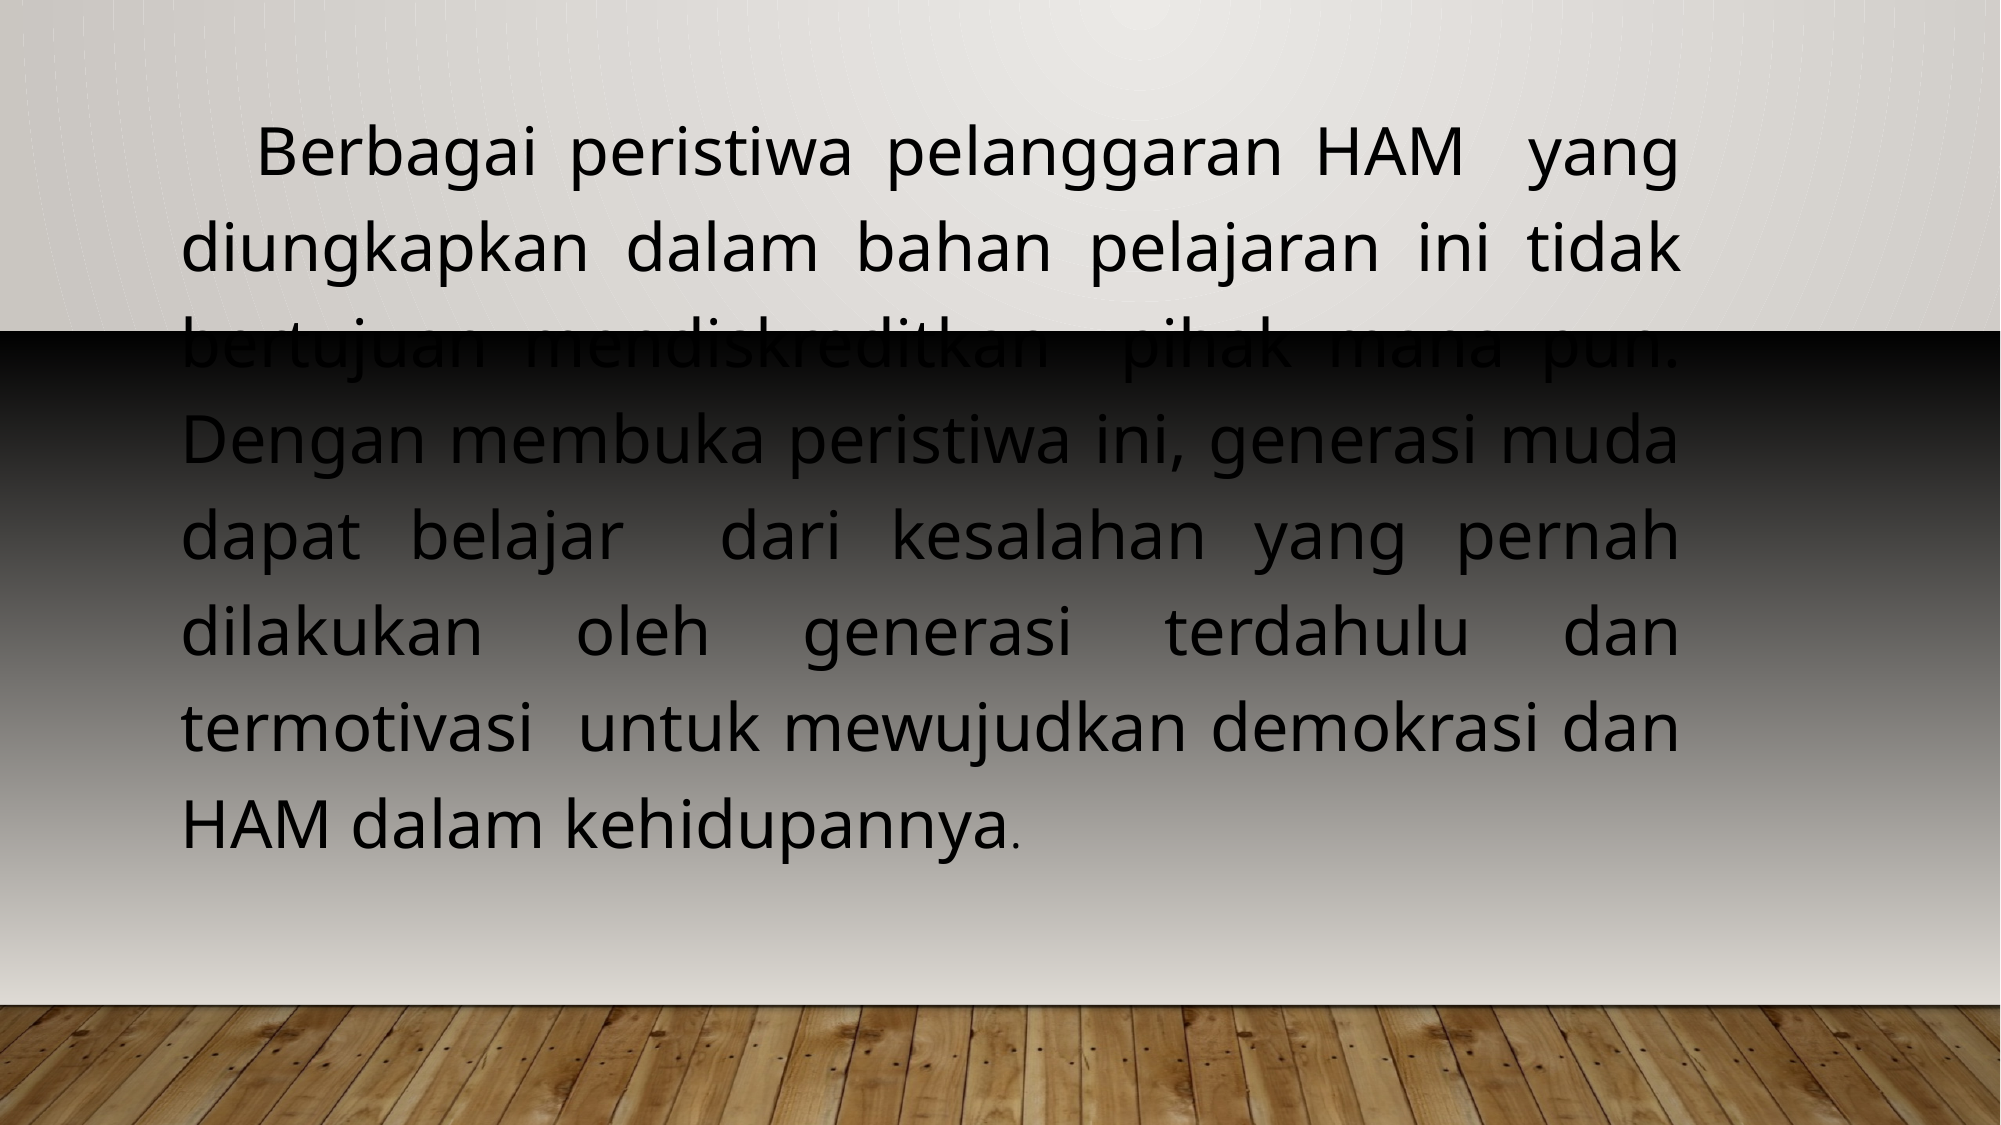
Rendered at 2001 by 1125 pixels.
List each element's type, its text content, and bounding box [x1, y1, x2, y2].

list Berbagai peristiwa pelanggaran HAM yang diungkapkan dalam bahan pelajaran ini tidak bertujuan mendiskreditkan pihak mana pun. Dengan membuka peristiwa ini, generasi muda dapat belajar dari kesalahan yang pernah dilakukan oleh generasi terdahulu dan termotivasi untuk mewujudkan demokrasi dan HAM dalam kehidupannya. [165, 85, 1741, 930]
